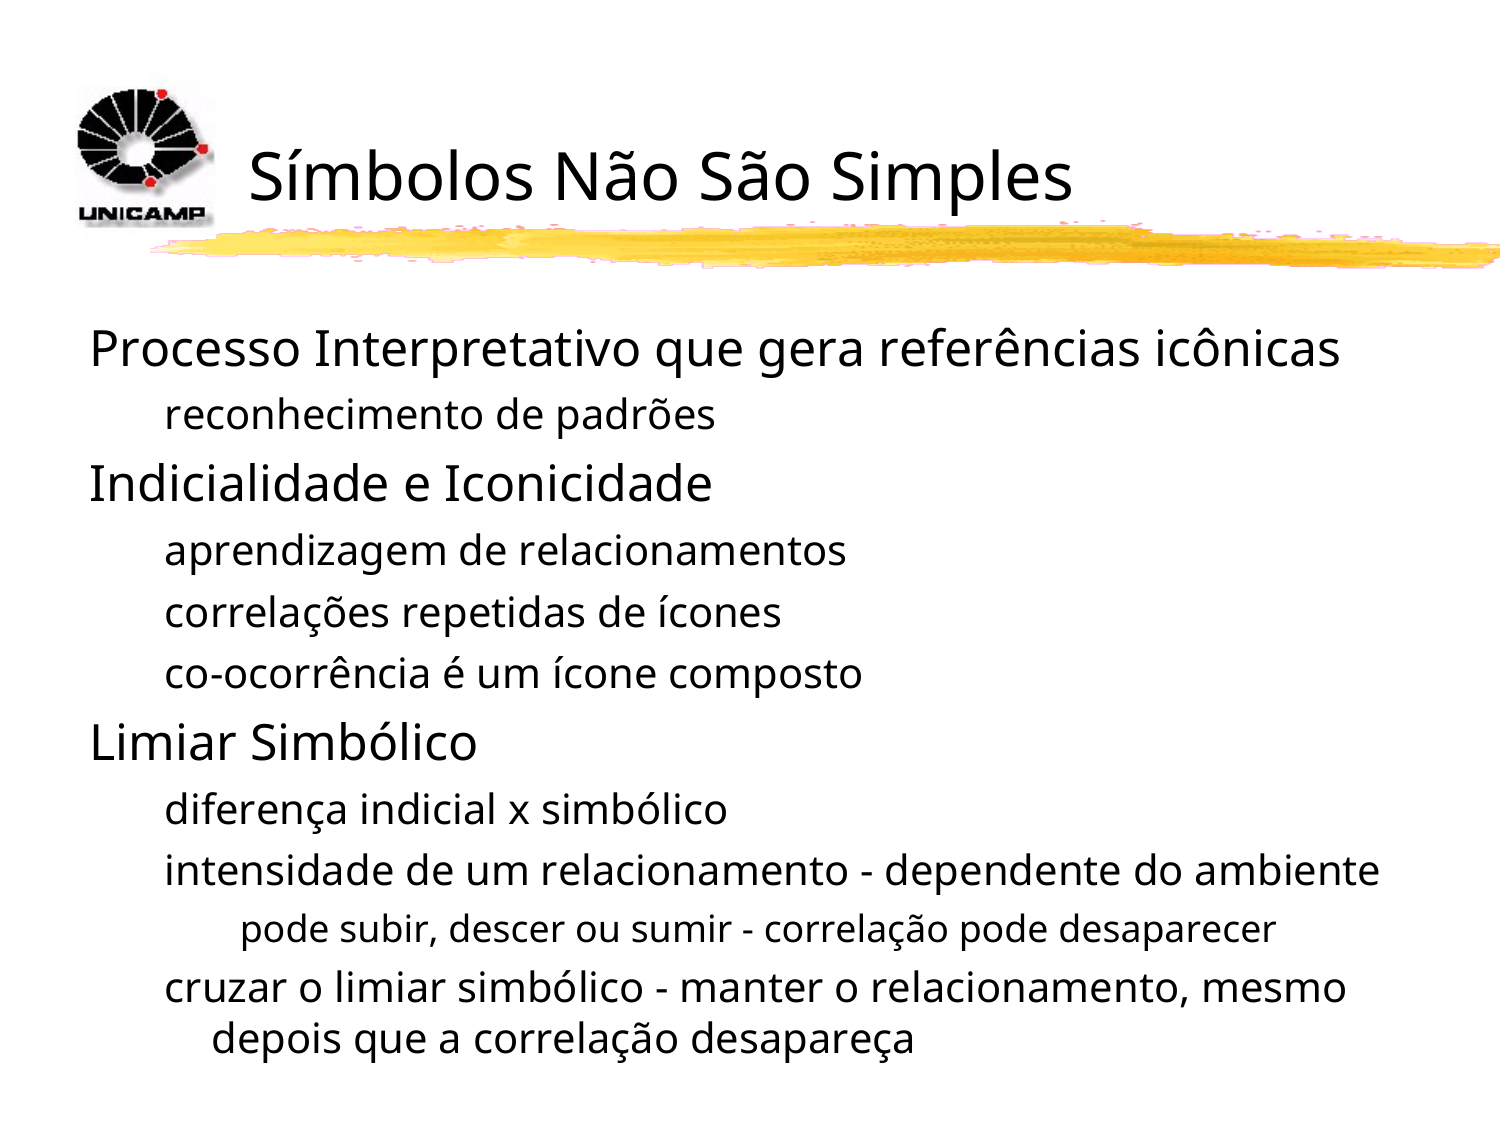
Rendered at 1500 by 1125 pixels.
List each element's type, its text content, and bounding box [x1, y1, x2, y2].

picture [75, 74, 1500, 279]
list Processo Interpretativo que gera referências icônicas reconhecimento de padrões Indicialidade e Iconicidade aprendizagem de relacionamentos correlações repetidas de ícones co-ocorrência é um ícone composto Limiar Simbólico diferença indicial x simbólico intensidade de um relacionamento - dependente do ambiente pode subir, descer ou sumir - correlação pode desaparecer cruzar o limiar simbólico - manter o relacionamento, mesmo depois que a correlação desapareça [74, 309, 1417, 995]
title Símbolos Não São Simples [233, 37, 1434, 225]
